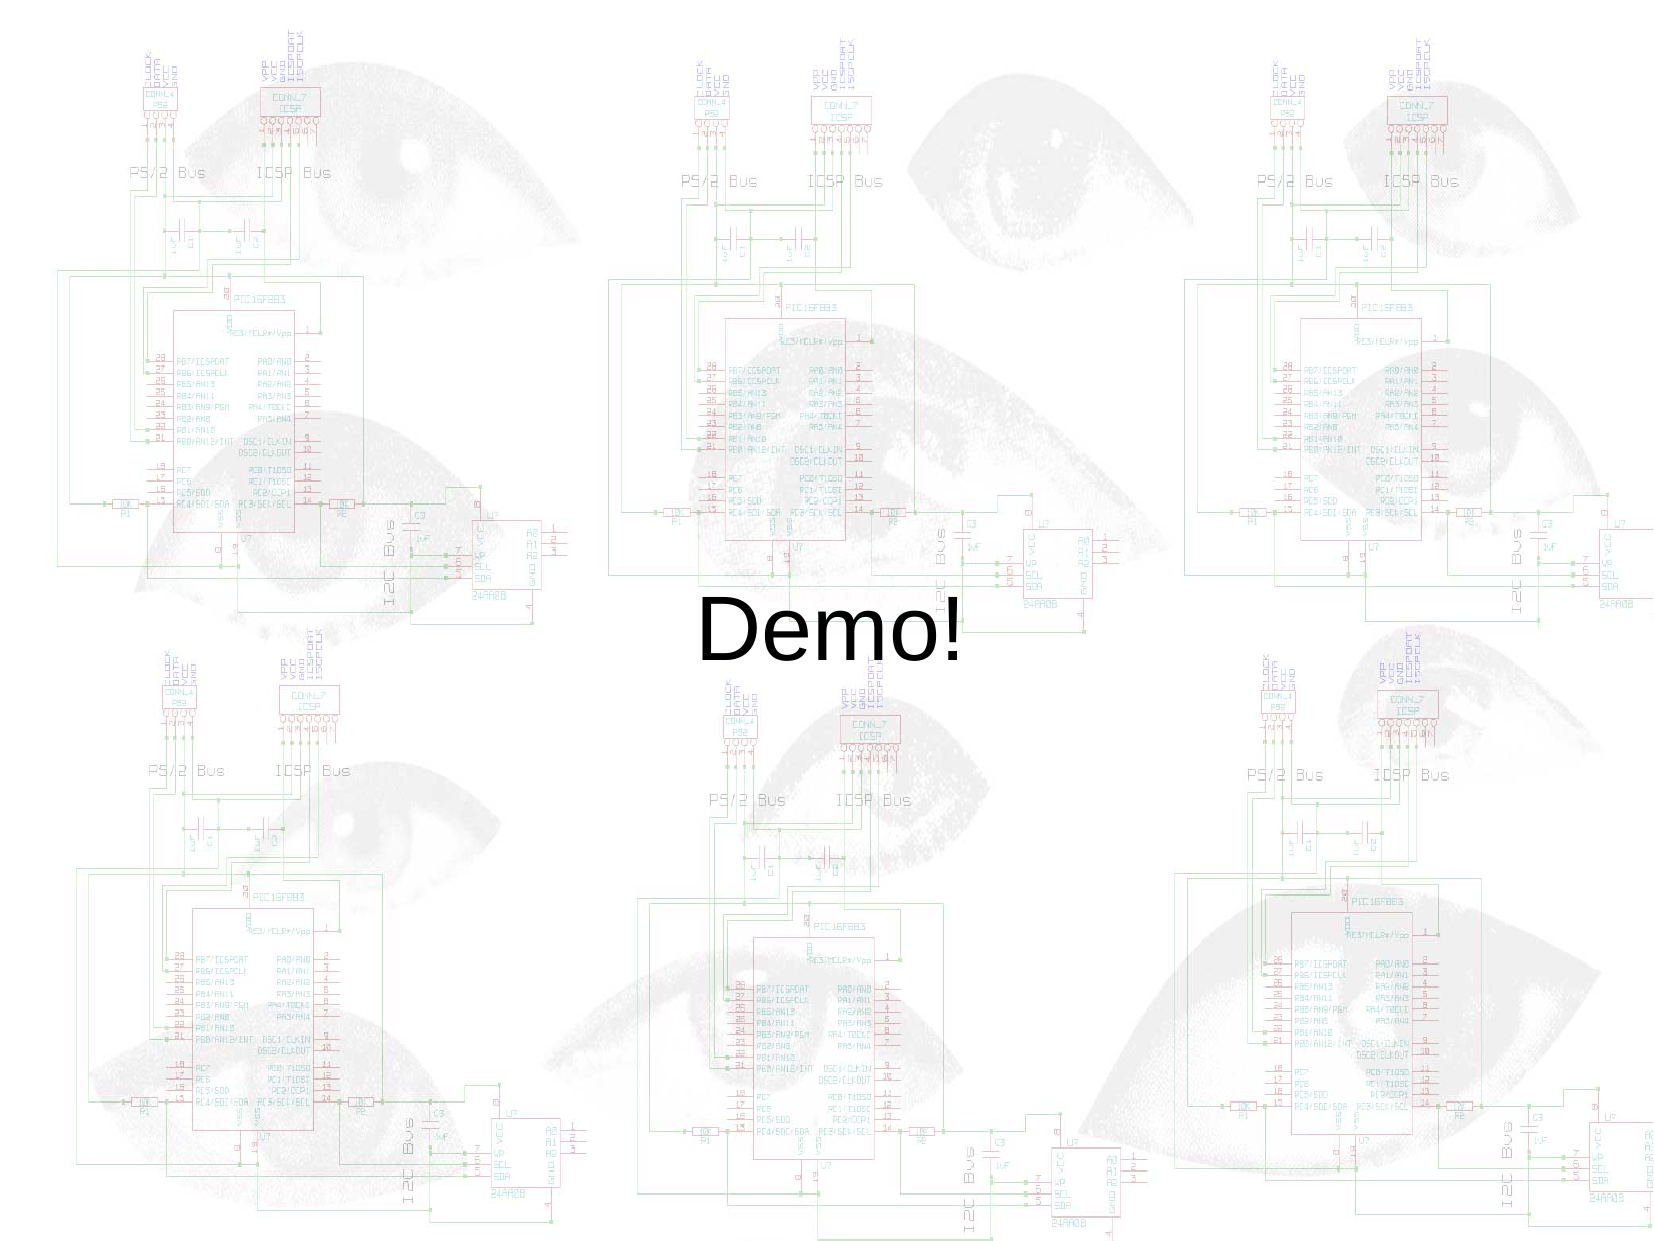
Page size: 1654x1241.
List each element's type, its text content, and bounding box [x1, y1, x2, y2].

picture [0, 0, 1654, 1241]
title Demo! [86, 525, 1575, 733]
